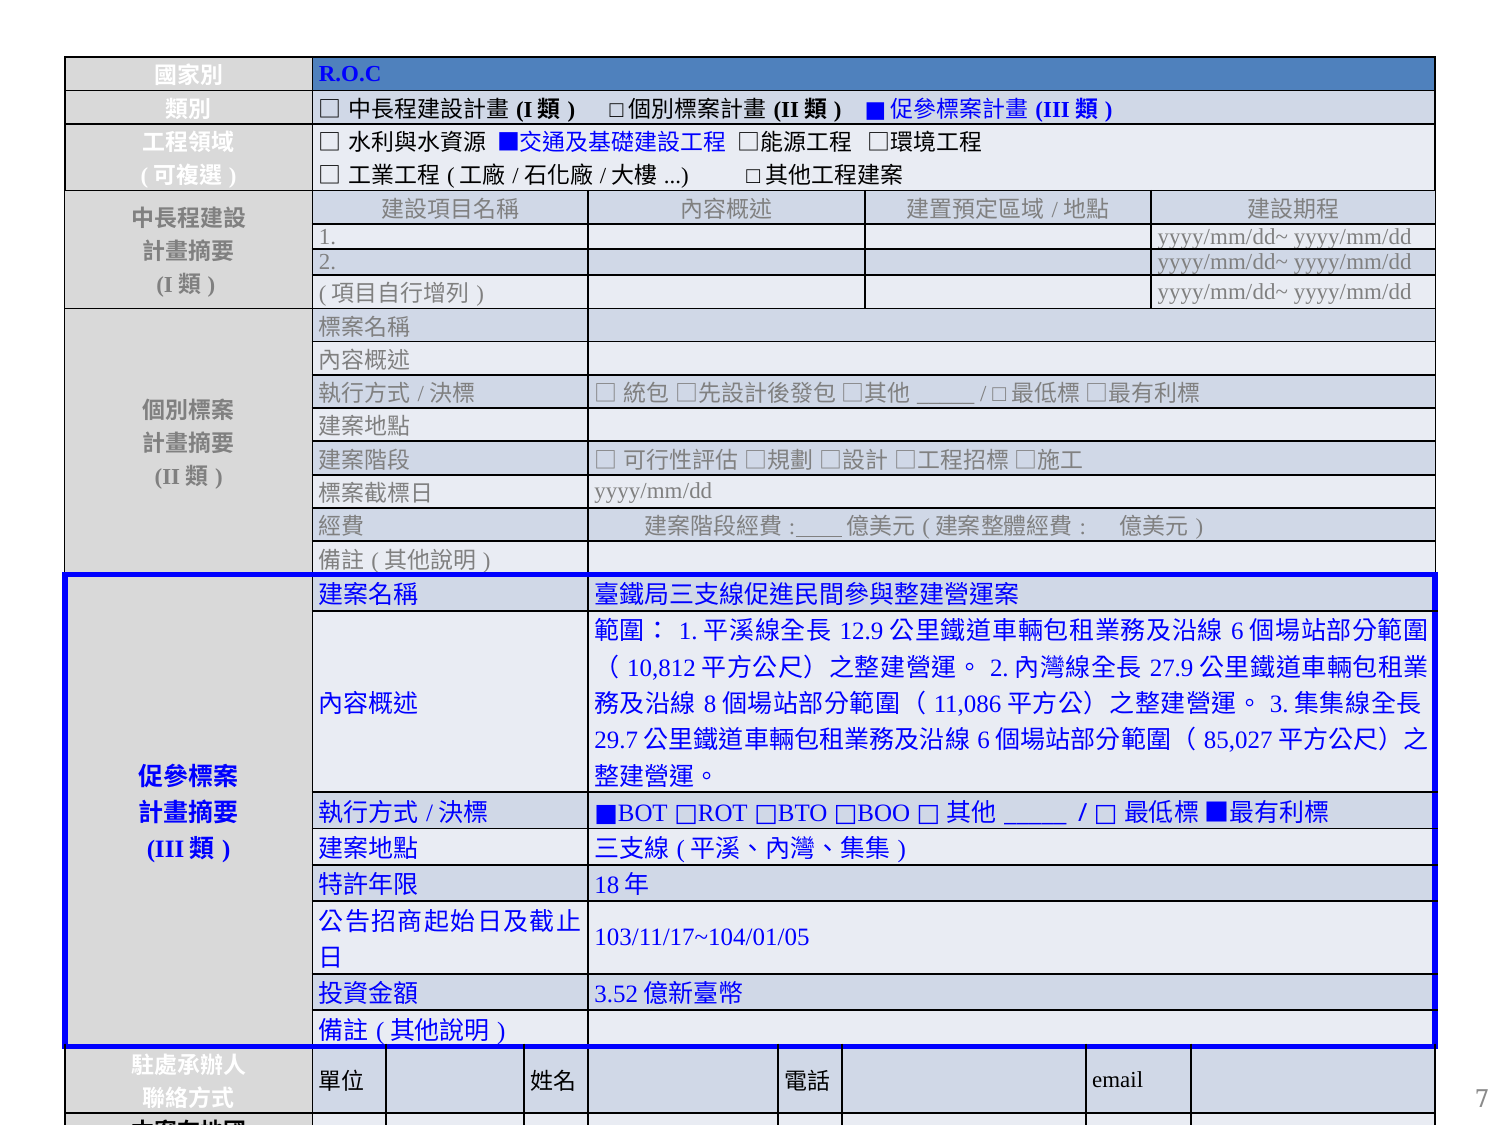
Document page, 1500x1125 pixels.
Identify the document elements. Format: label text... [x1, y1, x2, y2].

table_cell 執行方式/決標 [313, 793, 587, 828]
table_cell [843, 1114, 1085, 1125]
table_cell ■BOT □ROT □BTO □BOO □其他_____ / □最低標 ■最有利標 [589, 793, 1432, 828]
table_cell 建置預定區域/地點 [866, 191, 1150, 223]
table_cell 備註(其他說明) [313, 542, 587, 572]
table_cell 標案名稱 [313, 309, 587, 341]
table_cell (項目自行增列) [313, 276, 587, 308]
table_cell 投資金額 [313, 975, 587, 1009]
table_cell [589, 542, 1435, 572]
table_cell 建案地點 [313, 829, 587, 864]
table_cell 特許年限 [313, 866, 587, 900]
slide_number <編號> [1154, 1069, 1500, 1125]
table_cell [1192, 1049, 1434, 1069]
table_cell [387, 1049, 523, 1112]
table_cell 個別標案 計畫摘要 (II類) [65, 309, 312, 572]
table_cell yyyy/mm/dd~ yyyy/mm/dd [1152, 276, 1435, 308]
table_cell 建案地點 [313, 409, 587, 440]
table_cell 3.52億新臺幣 [589, 975, 1432, 1009]
table_cell 範圍：1.平溪線全長12.9公里鐵道車輛包租業務及沿線6個場站部分範圍（10,812平方公尺）之整建營運。2.內灣線全長27.9公里鐵道車輛包租業務及沿線8個場站部分範圍（11,086平方公）之整建營運。3.集集線全長29.7公里鐵道車輛包租業務及沿線6個場站部分範圍（85,027平方公尺）之整建營運。 [589, 612, 1432, 791]
table_cell 電話 [779, 1049, 841, 1112]
table_cell □統包 □先設計後發包 □其他_____ / □最低標 □最有利標 [589, 376, 1435, 407]
table_cell □水利與水資源 ■交通及基礎建設工程 □能源工程 □環境工程 □工業工程(工廠/石化廠/大樓...) □其他工程建案 [313, 125, 1434, 190]
table_cell 建設期程 [1152, 191, 1435, 223]
table_cell □中長程建設計畫(I類) □個別標案計畫(II類) ■促參標案計畫(III類) [313, 91, 1434, 123]
table_cell 三支線(平溪、內灣、集集) [589, 829, 1432, 864]
table_cell 2. [313, 250, 587, 274]
table_cell 建案階段 [313, 442, 587, 474]
table_cell email [1087, 1049, 1190, 1112]
table_cell 公告招商起始日及截止日 [313, 902, 587, 973]
table_cell [589, 250, 864, 274]
table_cell [589, 1011, 1432, 1044]
table_cell 臺鐵局三支線促進民間參與整建營運案 [589, 577, 1432, 610]
table_cell 工程領域 (可複選) [66, 125, 312, 190]
table_cell 103/11/17~104/01/05 [589, 902, 1432, 973]
table_cell 內容概述 [313, 612, 587, 791]
table_cell email [1087, 1114, 1154, 1125]
table_header R.O.C [313, 58, 1434, 90]
table_cell [589, 342, 1435, 374]
table_cell yyyy/mm/dd~ yyyy/mm/dd [1152, 250, 1435, 274]
table_cell 類別 [66, 91, 312, 123]
table_cell 1. [313, 225, 587, 248]
table_cell [589, 225, 864, 248]
table_cell 建案階段經費: 億美元(建案整體經費: 億美元) [589, 509, 1435, 540]
table_cell [843, 1049, 1085, 1112]
table_cell 駐處承辦人 聯絡方式 [66, 1049, 312, 1112]
table_cell 單位 [313, 1049, 385, 1112]
table_cell [589, 1049, 777, 1112]
table_cell □可行性評估 □規劃 □設計 □工程招標 □施工 [589, 442, 1435, 474]
table_cell 內容概述 [589, 191, 864, 223]
table_cell 內容概述 [313, 342, 587, 374]
table_cell 執行方式/決標 [313, 376, 587, 407]
table_cell [387, 1114, 523, 1125]
table_cell 建設項目名稱 [313, 191, 587, 223]
table_cell 姓名 [525, 1114, 587, 1125]
table_header 國家別 [66, 58, 312, 90]
table_cell 建案名稱 [313, 577, 587, 610]
table_cell 姓名 [525, 1049, 587, 1112]
table_cell [589, 1114, 777, 1125]
table_cell [589, 276, 864, 308]
table_cell yyyy/mm/dd~ yyyy/mm/dd [1152, 225, 1435, 248]
table_cell 單位 [313, 1114, 385, 1125]
table_cell 18年 [589, 866, 1432, 900]
table_cell 經費 [313, 509, 587, 540]
table_cell 標案截標日 [313, 476, 587, 507]
table_cell [866, 225, 1150, 248]
table_cell [866, 276, 1150, 308]
table_cell [589, 409, 1435, 440]
table_cell [866, 250, 1150, 274]
table_cell [589, 309, 1435, 341]
table_cell 促參標案 計畫摘要 (III類) [68, 577, 312, 1044]
table_cell 本案在地國 聯繫窗口 [66, 1114, 312, 1125]
table_cell 電話 [779, 1114, 841, 1125]
table_cell 備註(其他說明) [313, 1011, 587, 1044]
table_cell 中長程建設 計畫摘要 (I類) [65, 191, 312, 308]
table_cell yyyy/mm/dd [589, 476, 1435, 507]
